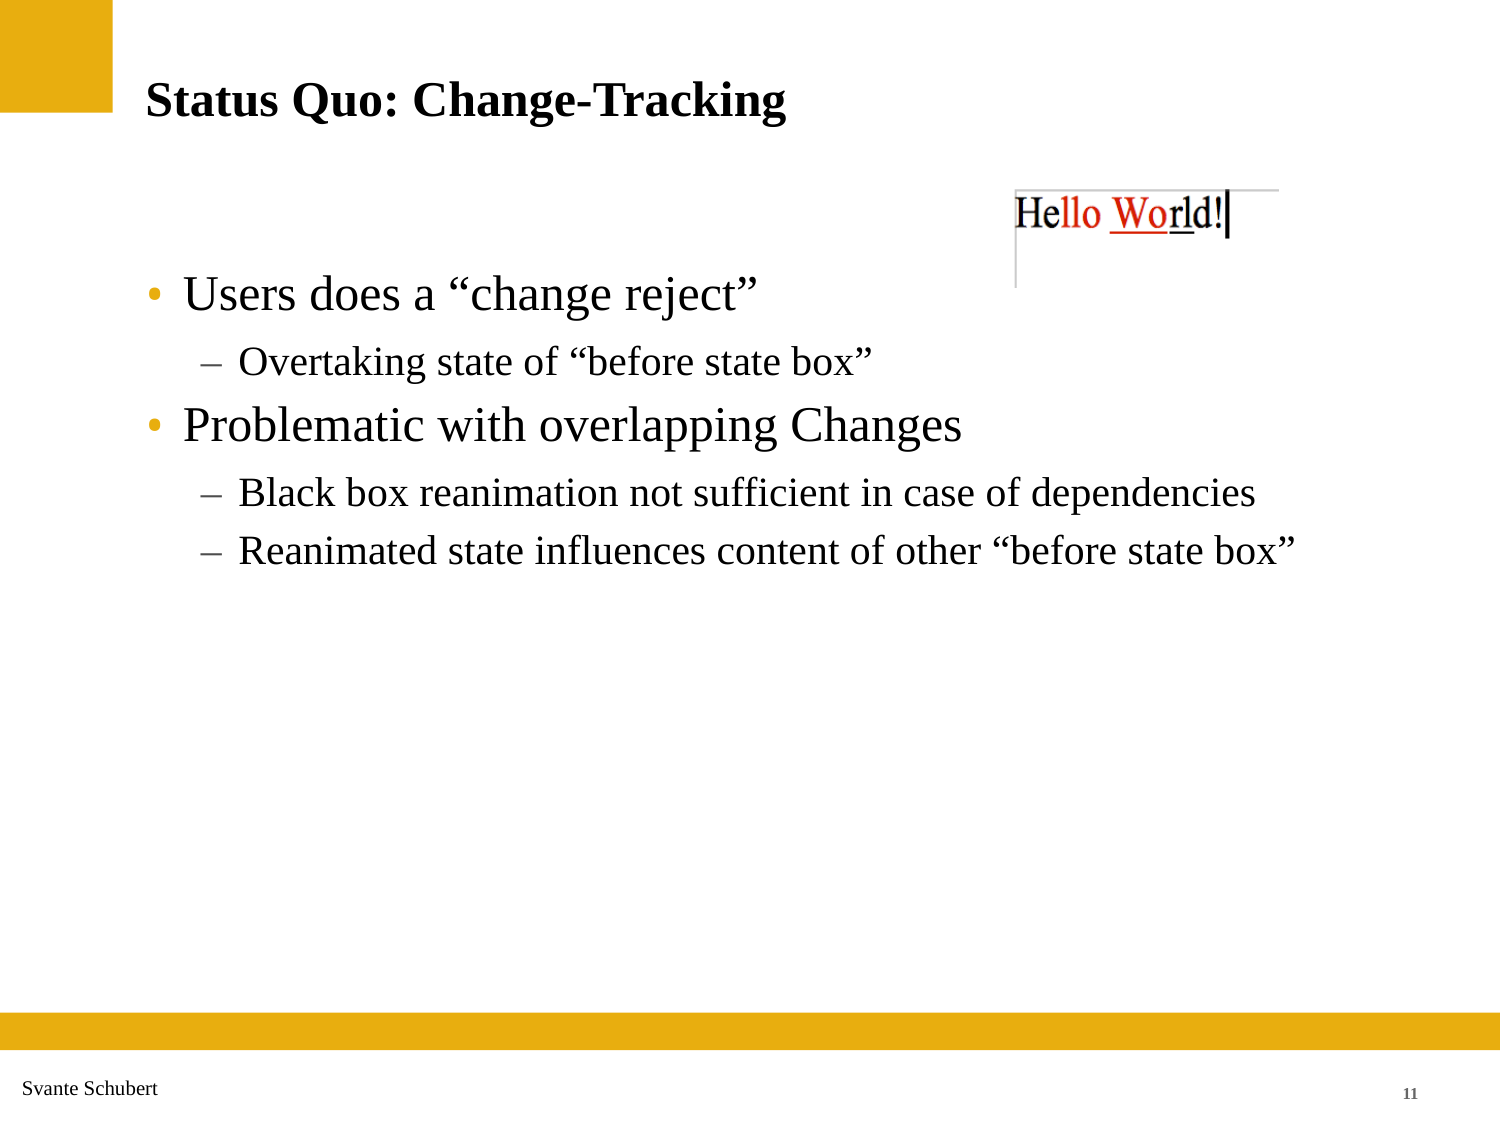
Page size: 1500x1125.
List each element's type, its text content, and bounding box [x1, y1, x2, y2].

list Users does a “change reject” Overtaking state of “before state box” Problematic with overlapping Changes Black box reanimation not sufficient in case of dependencies Reanimated state influences content of other “before state box” [145, 265, 1423, 1009]
title Status Quo: Change-Tracking [145, 67, 1388, 219]
picture [961, 107, 1279, 288]
